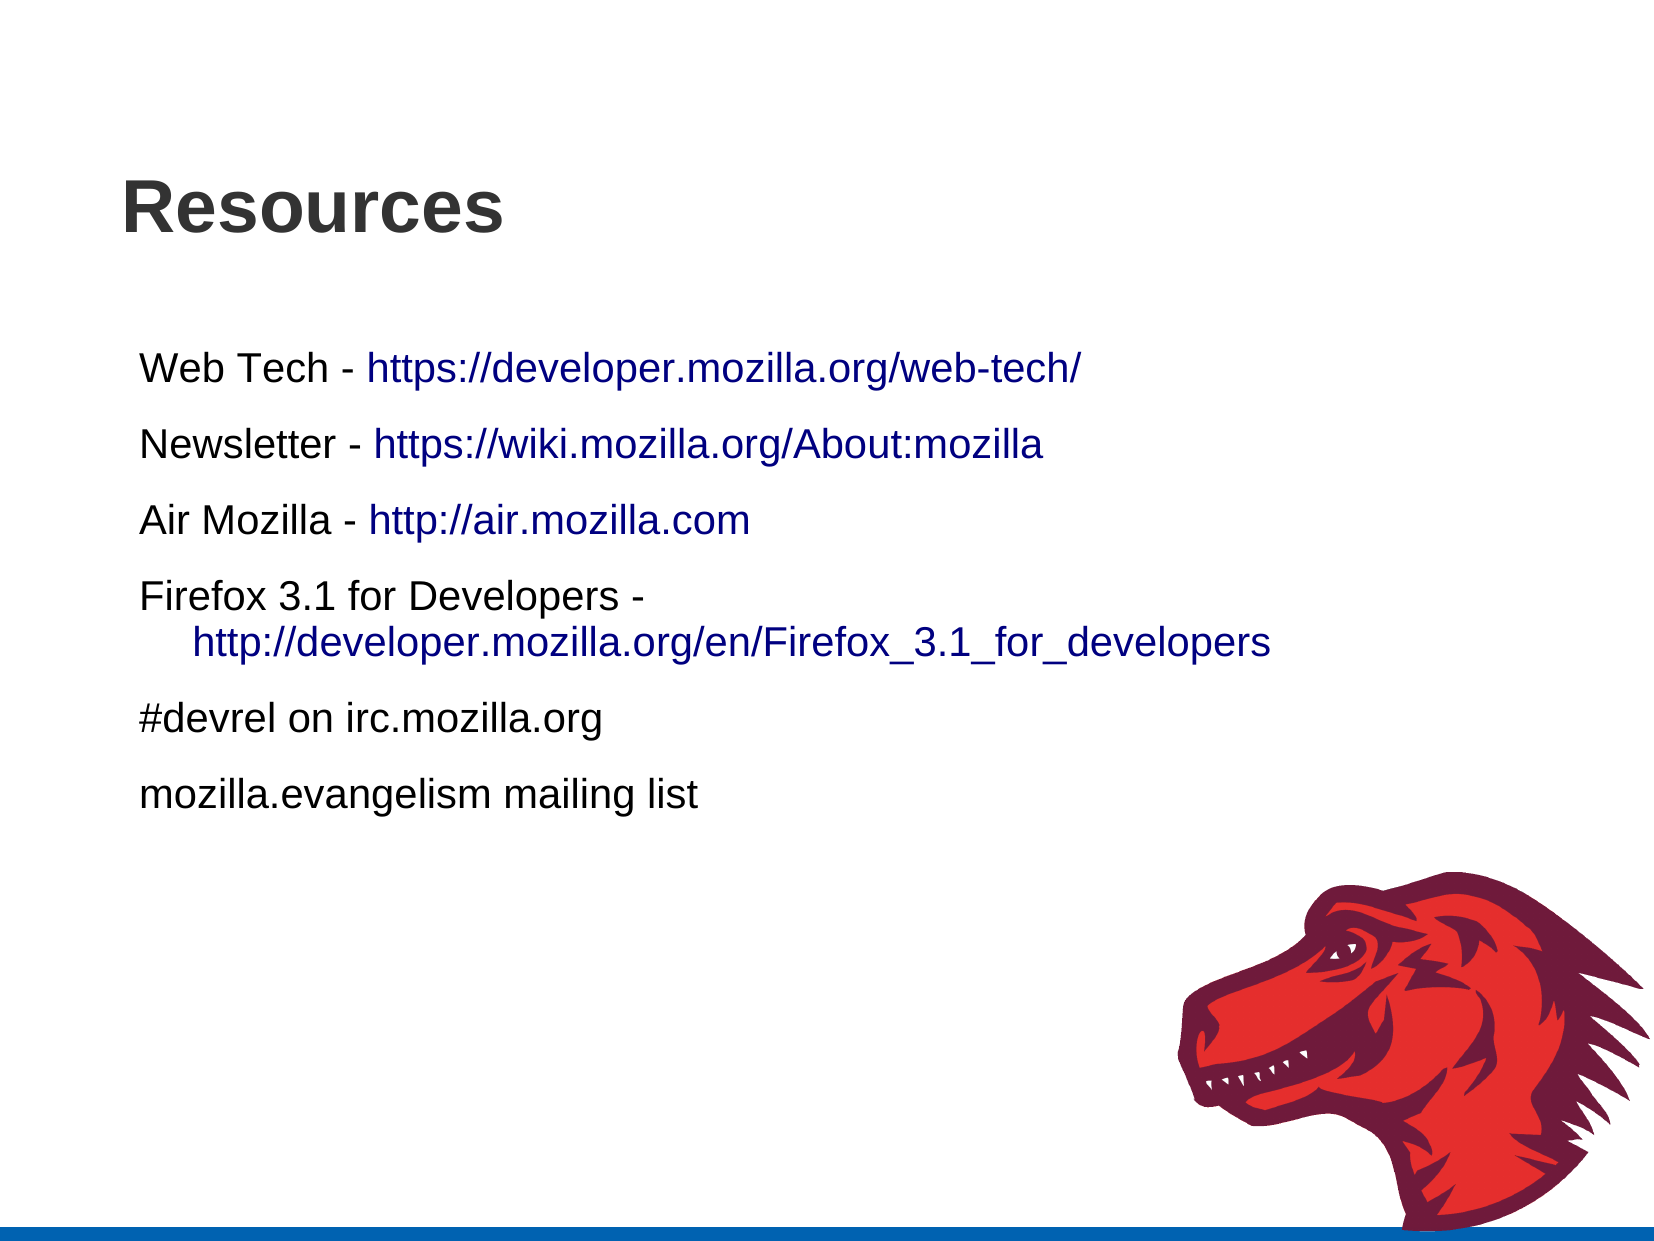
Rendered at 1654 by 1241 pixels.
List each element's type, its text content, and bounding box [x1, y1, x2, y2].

list Web Tech - https://developer.mozilla.org/web-tech/ Newsletter - https://wiki.mozilla.org/About:mozilla Air Mozilla - http://air.mozilla.com Firefox 3.1 for Developers - http://developer.mozilla.org/en/Firefox_3.1_for_developers #devrel on irc.mozilla.org mozilla.evangelism mailing list [121, 344, 1534, 1112]
picture [1171, 872, 1654, 1241]
title Resources [121, 110, 1534, 303]
